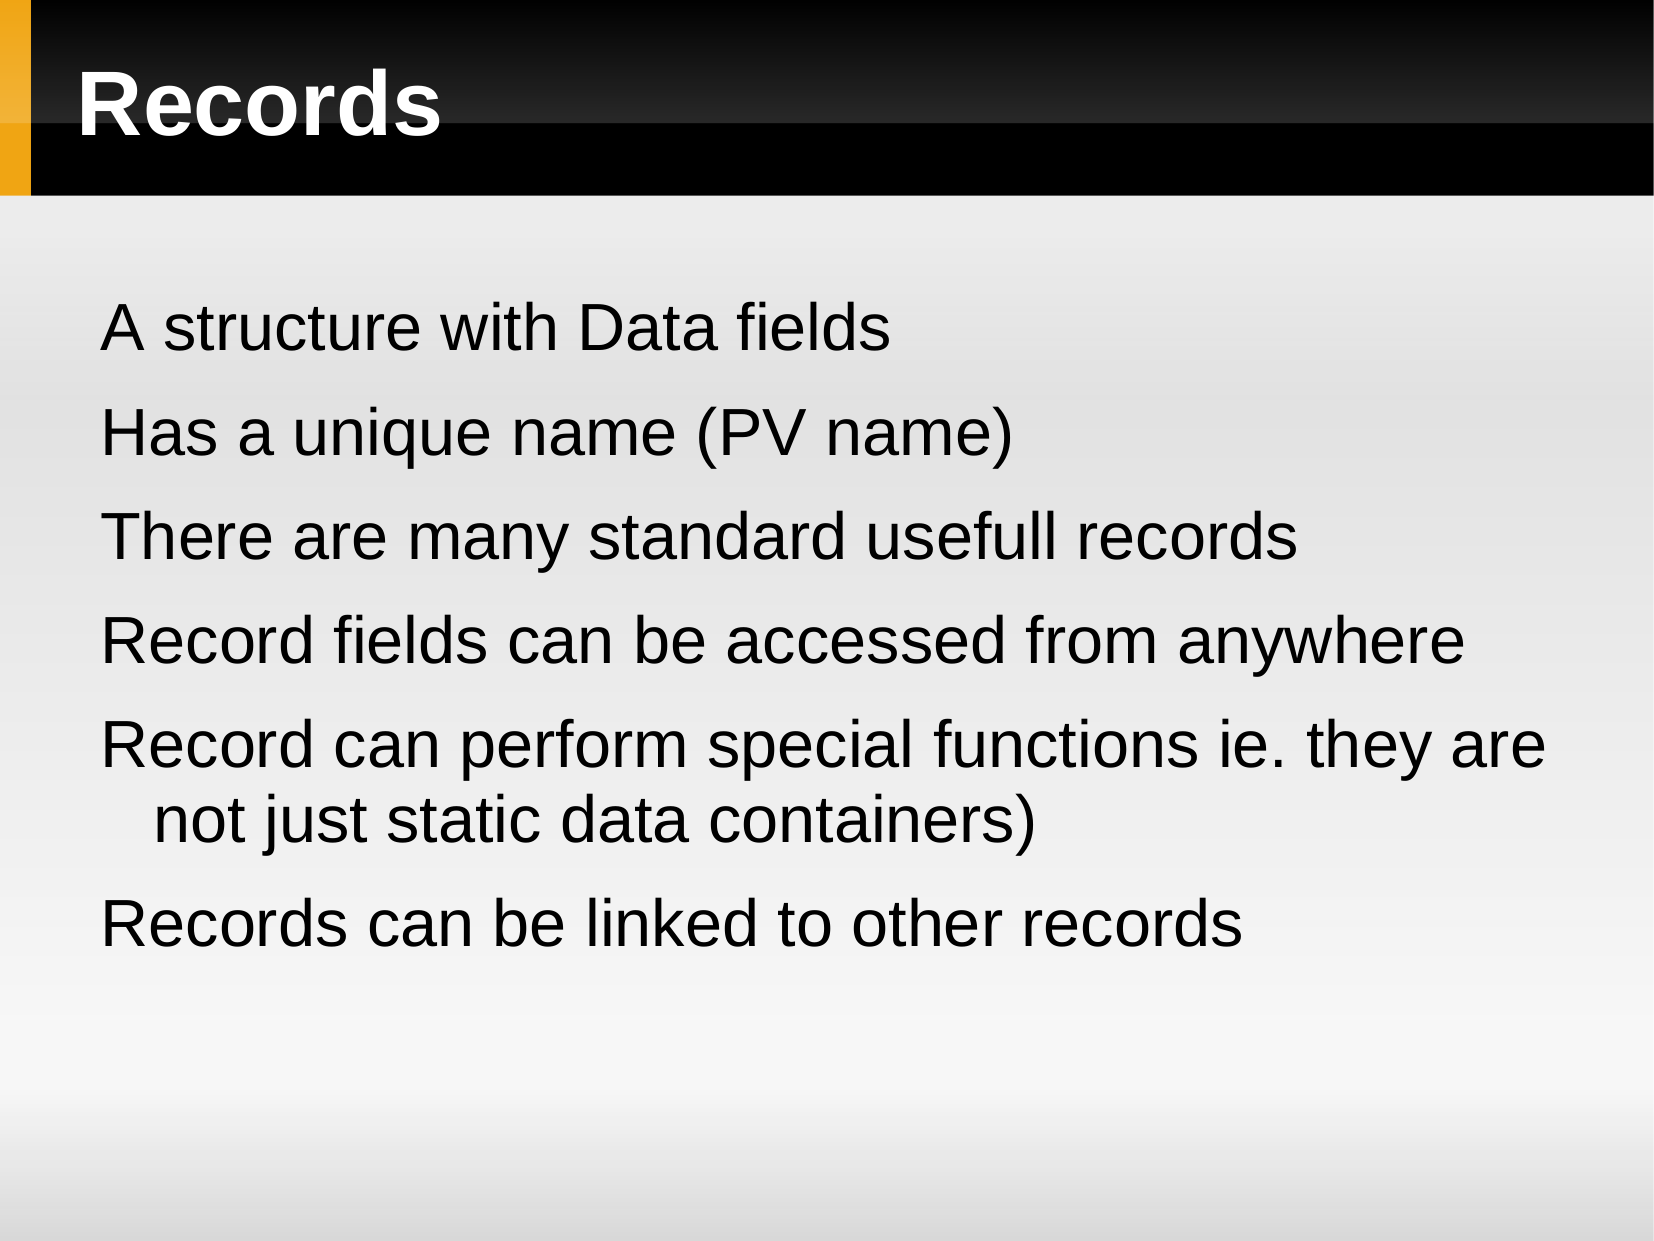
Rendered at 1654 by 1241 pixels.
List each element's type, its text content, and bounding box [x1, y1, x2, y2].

list A structure with Data fields Has a unique name (PV name) There are many standard usefull records Record fields can be accessed from anywhere Record can perform special functions ie. they are not just static data containers) Records can be linked to other records [82, 290, 1571, 1094]
title Records [76, 7, 1565, 200]
picture [0, 0, 1654, 1241]
